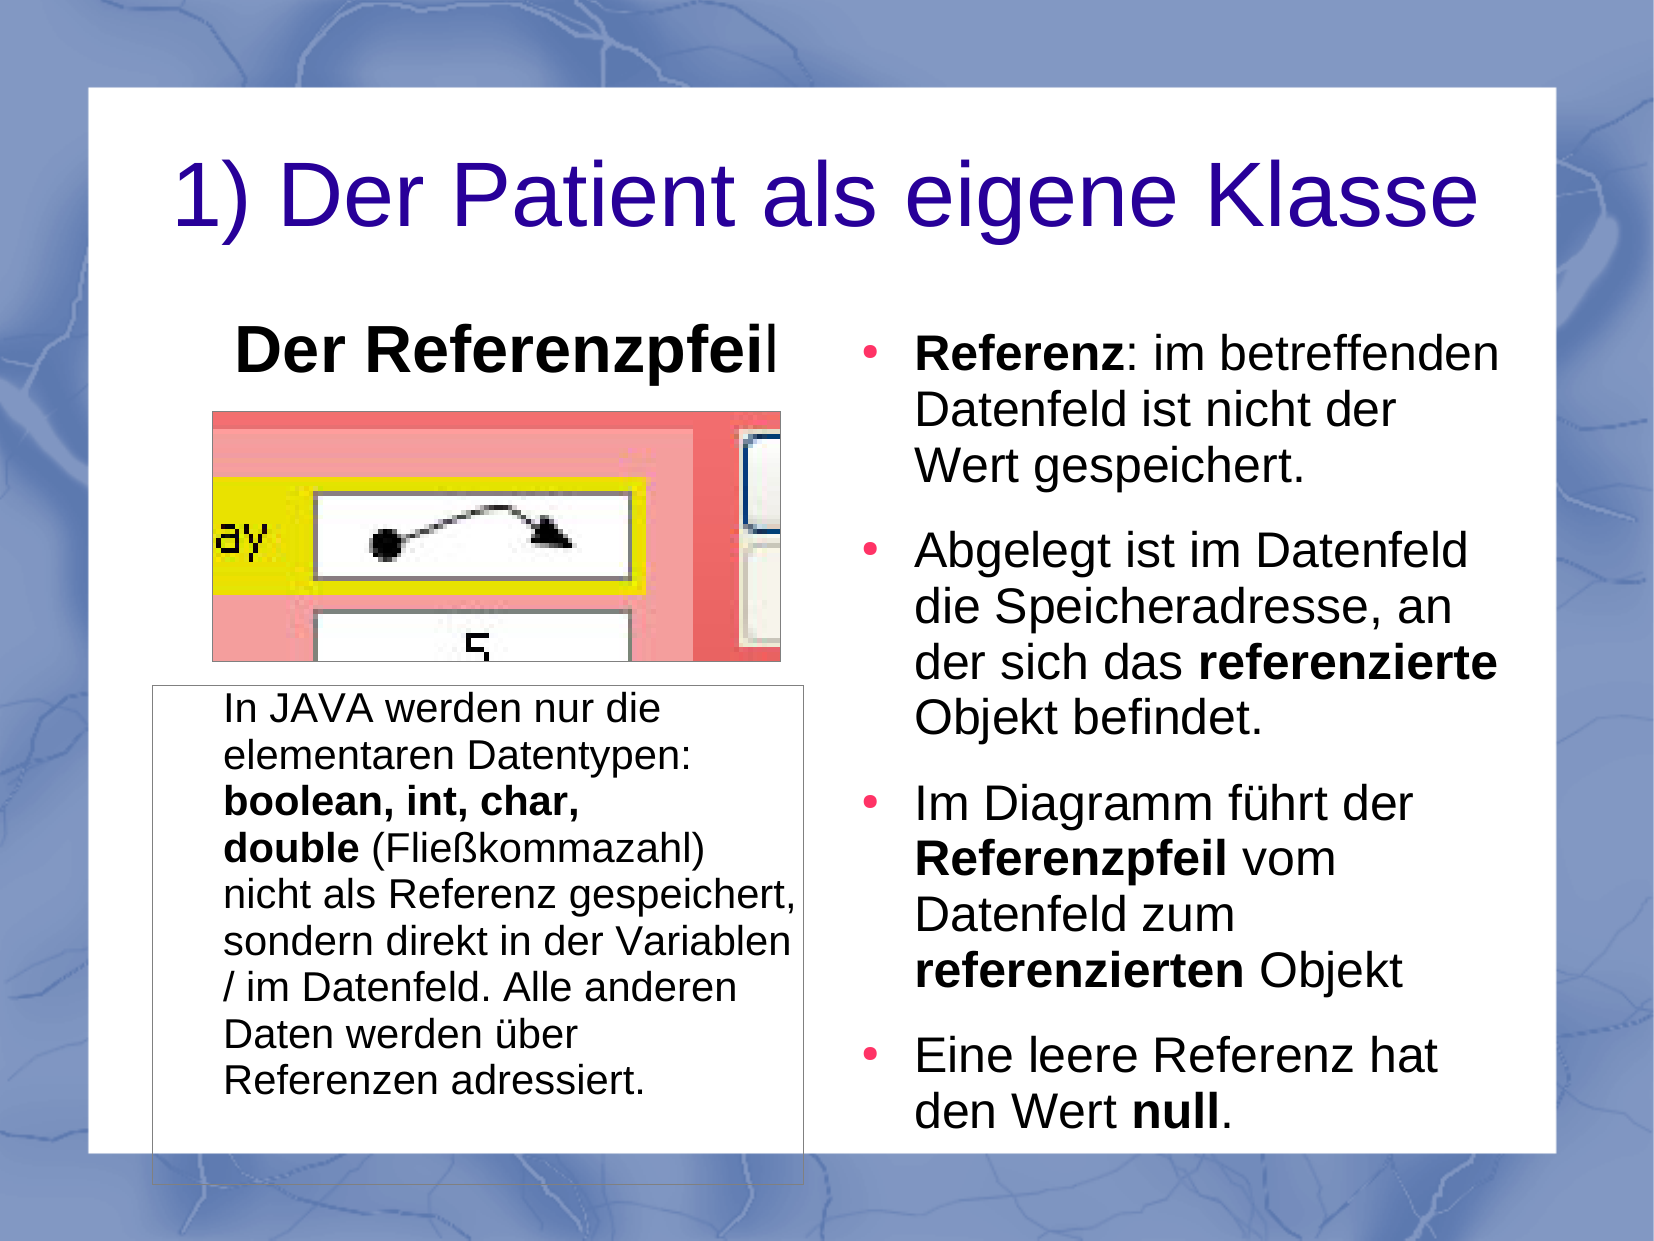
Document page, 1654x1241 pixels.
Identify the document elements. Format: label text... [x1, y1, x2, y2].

list Der Referenzpfeil [163, 311, 827, 438]
picture [0, 0, 1654, 1241]
list In JAVA werden nur die elementaren Datentypen: boolean, int, char, double (Fließkommazahl) nicht als Referenz gespeichert, sondern direkt in der Variablen / im Datenfeld. Alle anderen Daten werden über Referenzen adressiert. [152, 685, 804, 1185]
list Referenz: im betreffenden Datenfeld ist nicht der Wert gespeichert. Abgelegt ist im Datenfeld die Speicheradresse, an der sich das referenzierte Objekt befindet. Im Diagramm führt der Referenzpfeil vom Datenfeld zum referenzierten Objekt Eine leere Referenz hat den Wert null. [843, 325, 1507, 1147]
title 1) Der Patient als eigene Klasse [118, 90, 1536, 298]
